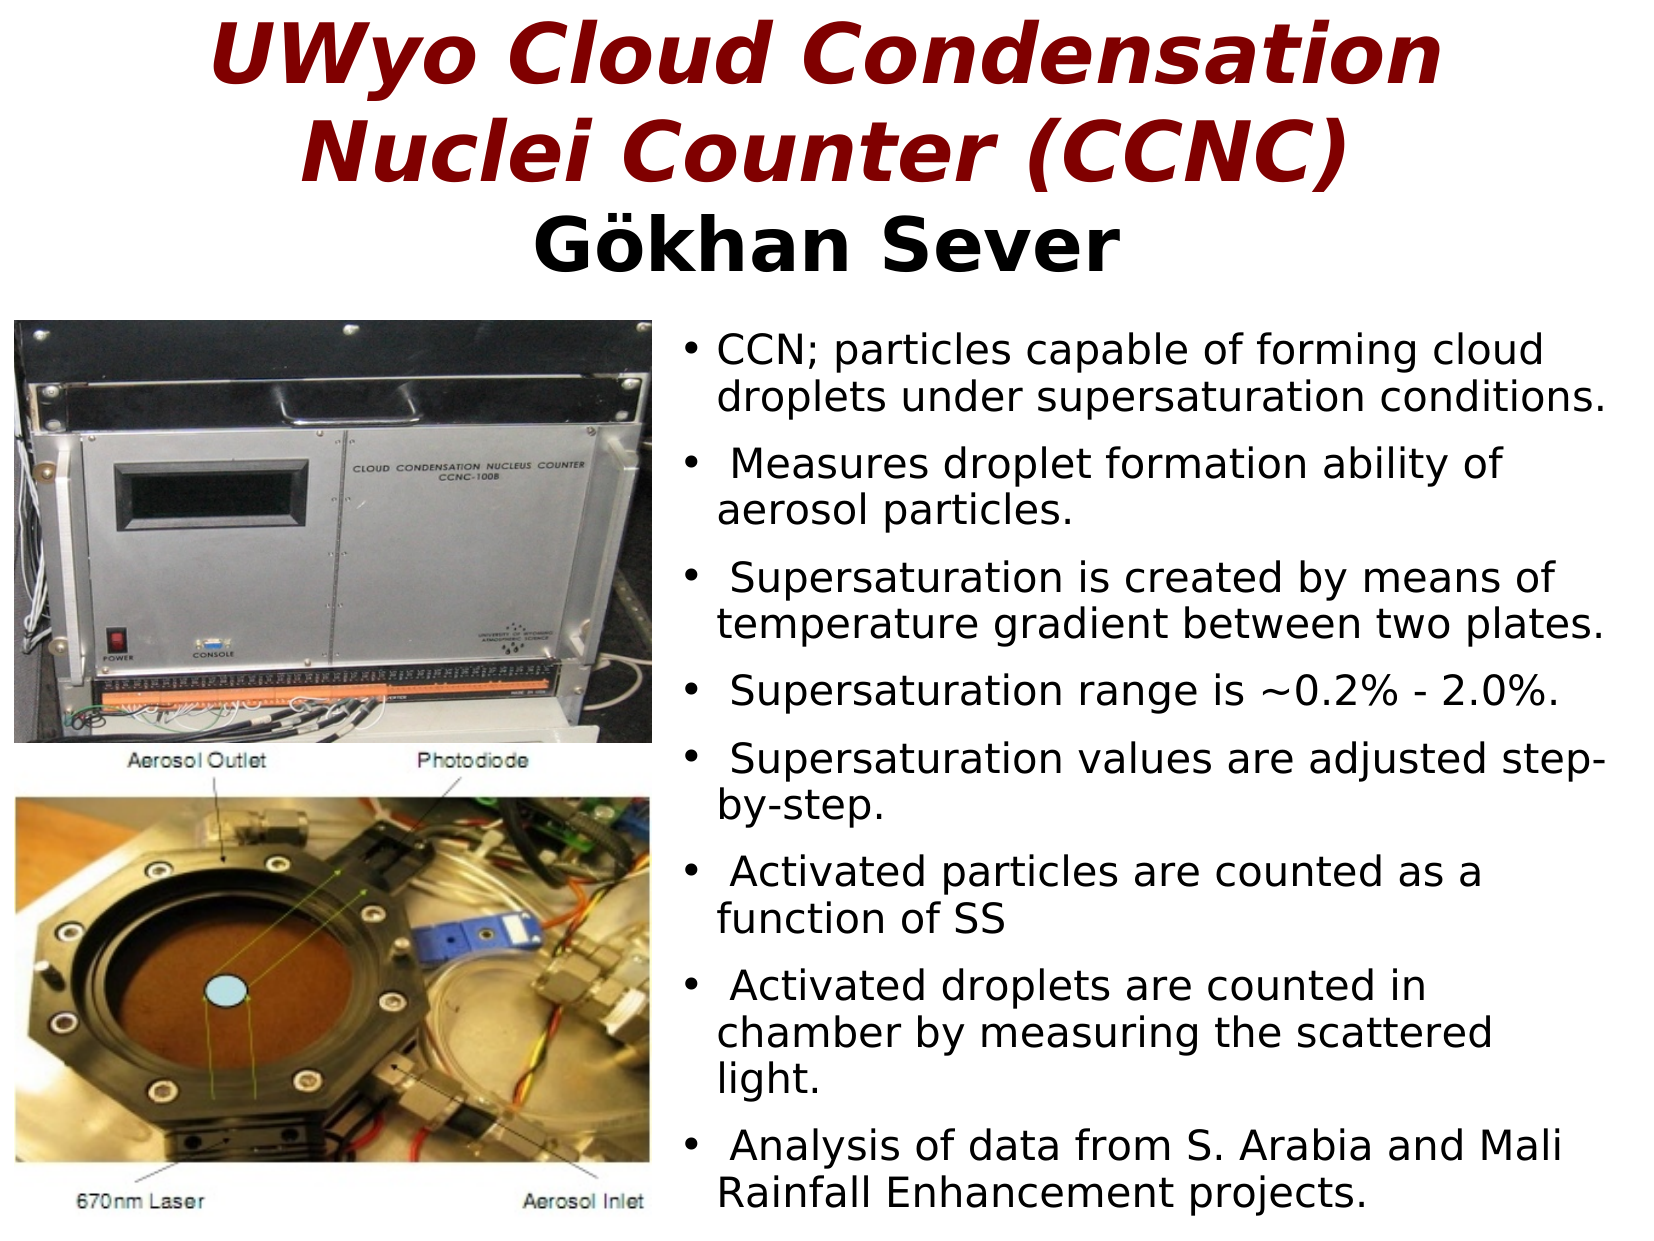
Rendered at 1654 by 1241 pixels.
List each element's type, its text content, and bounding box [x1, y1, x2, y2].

picture [14, 744, 652, 1218]
text_box CCN; particles capable of forming cloud droplets under supersaturation conditions. Measures droplet formation ability of aerosol particles. Supersaturation is created by means of temperature gradient between two plates. Supersaturation range is ~0.2% - 2.0%. Supersaturation values are adjusted step-by-step. Activated particles are counted as a function of SS Activated droplets are counted in chamber by measuring the scattered light. Analysis of data from S. Arabia and Mali Rainfall Enhancement projects. [664, 320, 1627, 1225]
text_box UWyo Cloud Condensation Nuclei Counter (CCNC) Gökhan Sever [0, 0, 1654, 296]
picture [14, 320, 652, 743]
